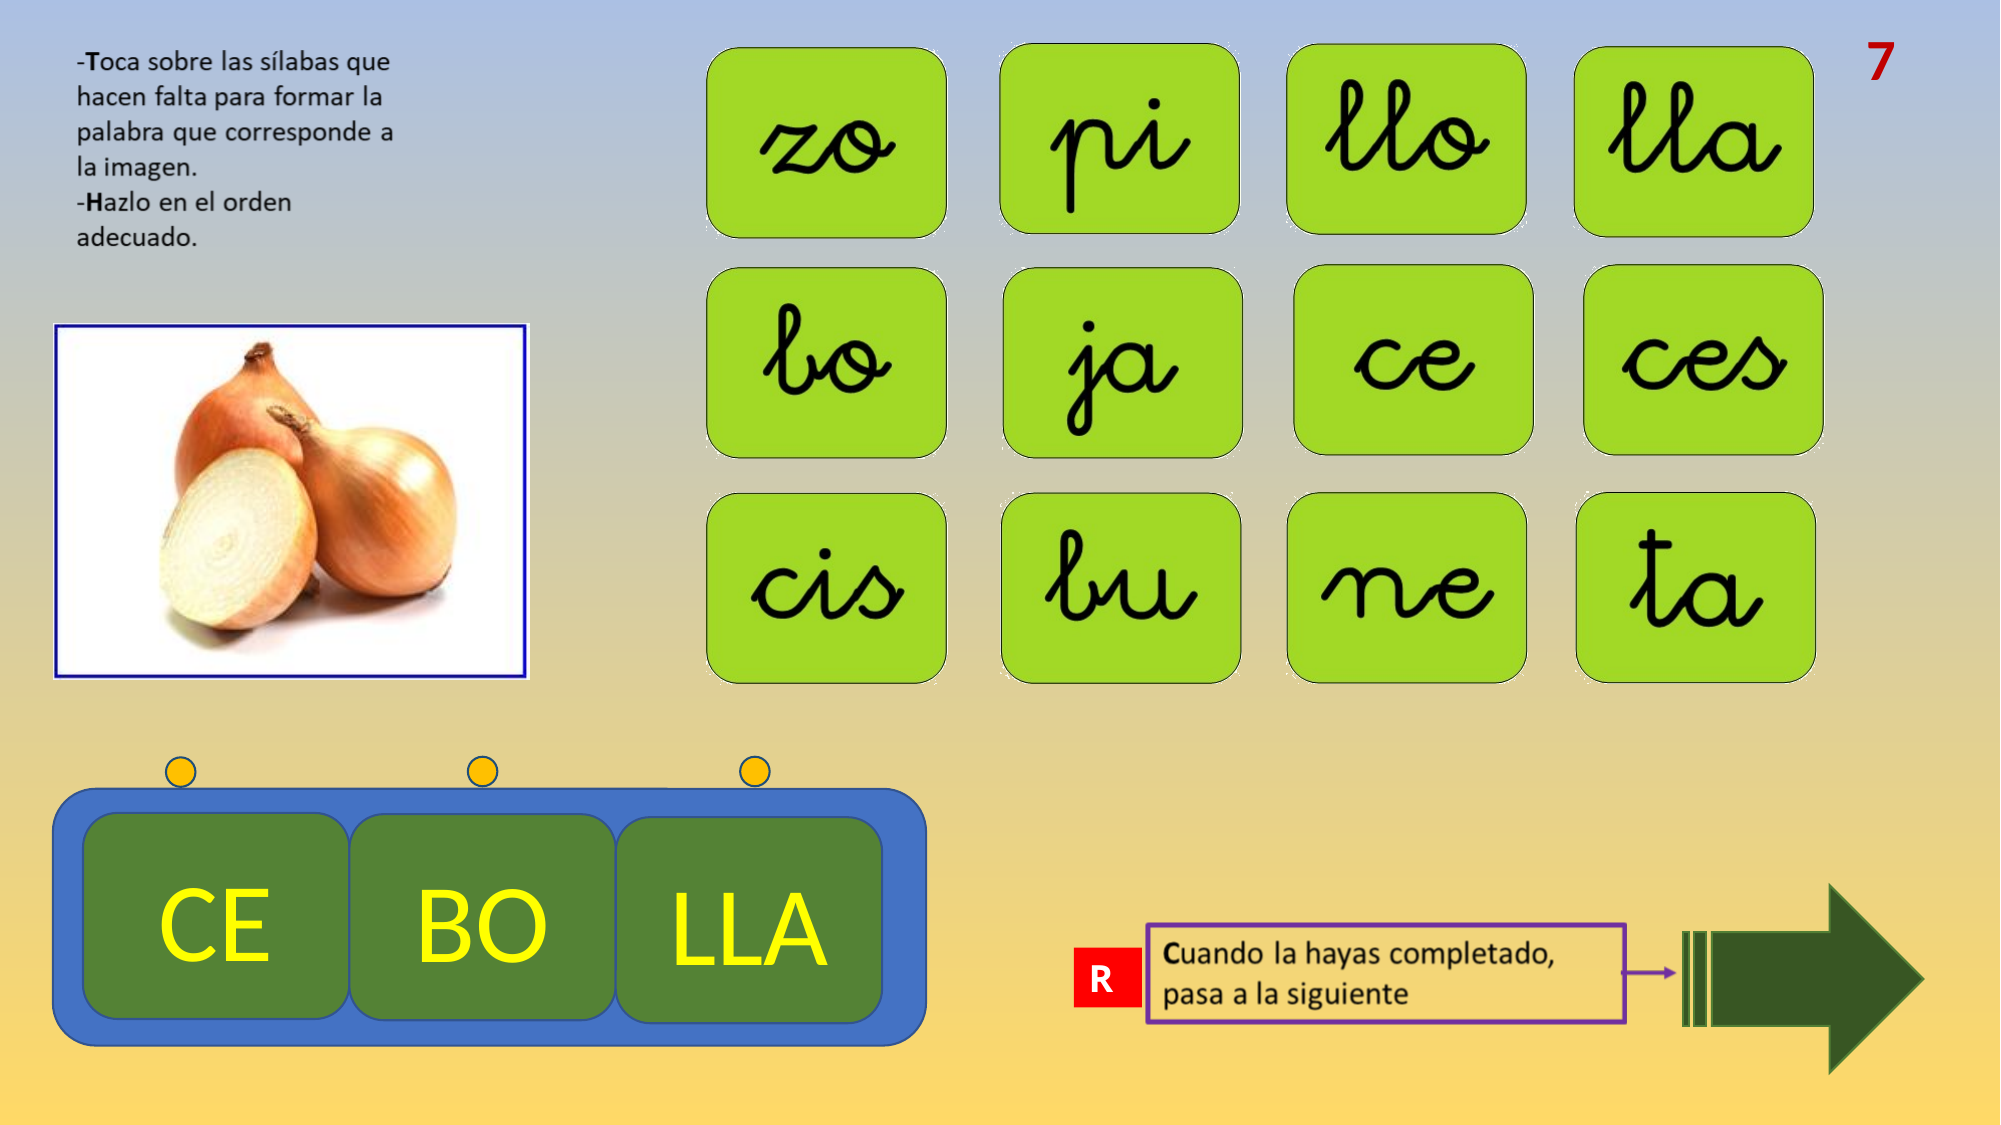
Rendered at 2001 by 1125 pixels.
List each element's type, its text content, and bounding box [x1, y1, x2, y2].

text_box BO [349, 814, 616, 1021]
picture [1141, 921, 1691, 1034]
picture [1002, 267, 1244, 459]
text_box CE [82, 812, 349, 1019]
picture [1293, 264, 1535, 456]
picture [706, 47, 948, 239]
text_box [467, 756, 498, 787]
picture [58, 34, 431, 272]
picture [53, 323, 530, 680]
text_box 7 [1851, 14, 1953, 100]
text_box [1711, 885, 1924, 1073]
picture [1583, 264, 1825, 456]
text_box R [1073, 947, 1141, 1008]
text_box [165, 757, 196, 787]
picture [1286, 492, 1528, 684]
picture [706, 267, 948, 459]
text_box [1694, 932, 1707, 1026]
picture [1573, 46, 1815, 238]
text_box LLA [615, 817, 883, 1024]
picture [1286, 43, 1527, 235]
picture [999, 42, 1241, 235]
picture [1575, 491, 1817, 684]
text_box [740, 756, 770, 787]
picture [706, 492, 948, 685]
text_box [52, 788, 927, 1046]
picture [1000, 492, 1242, 684]
